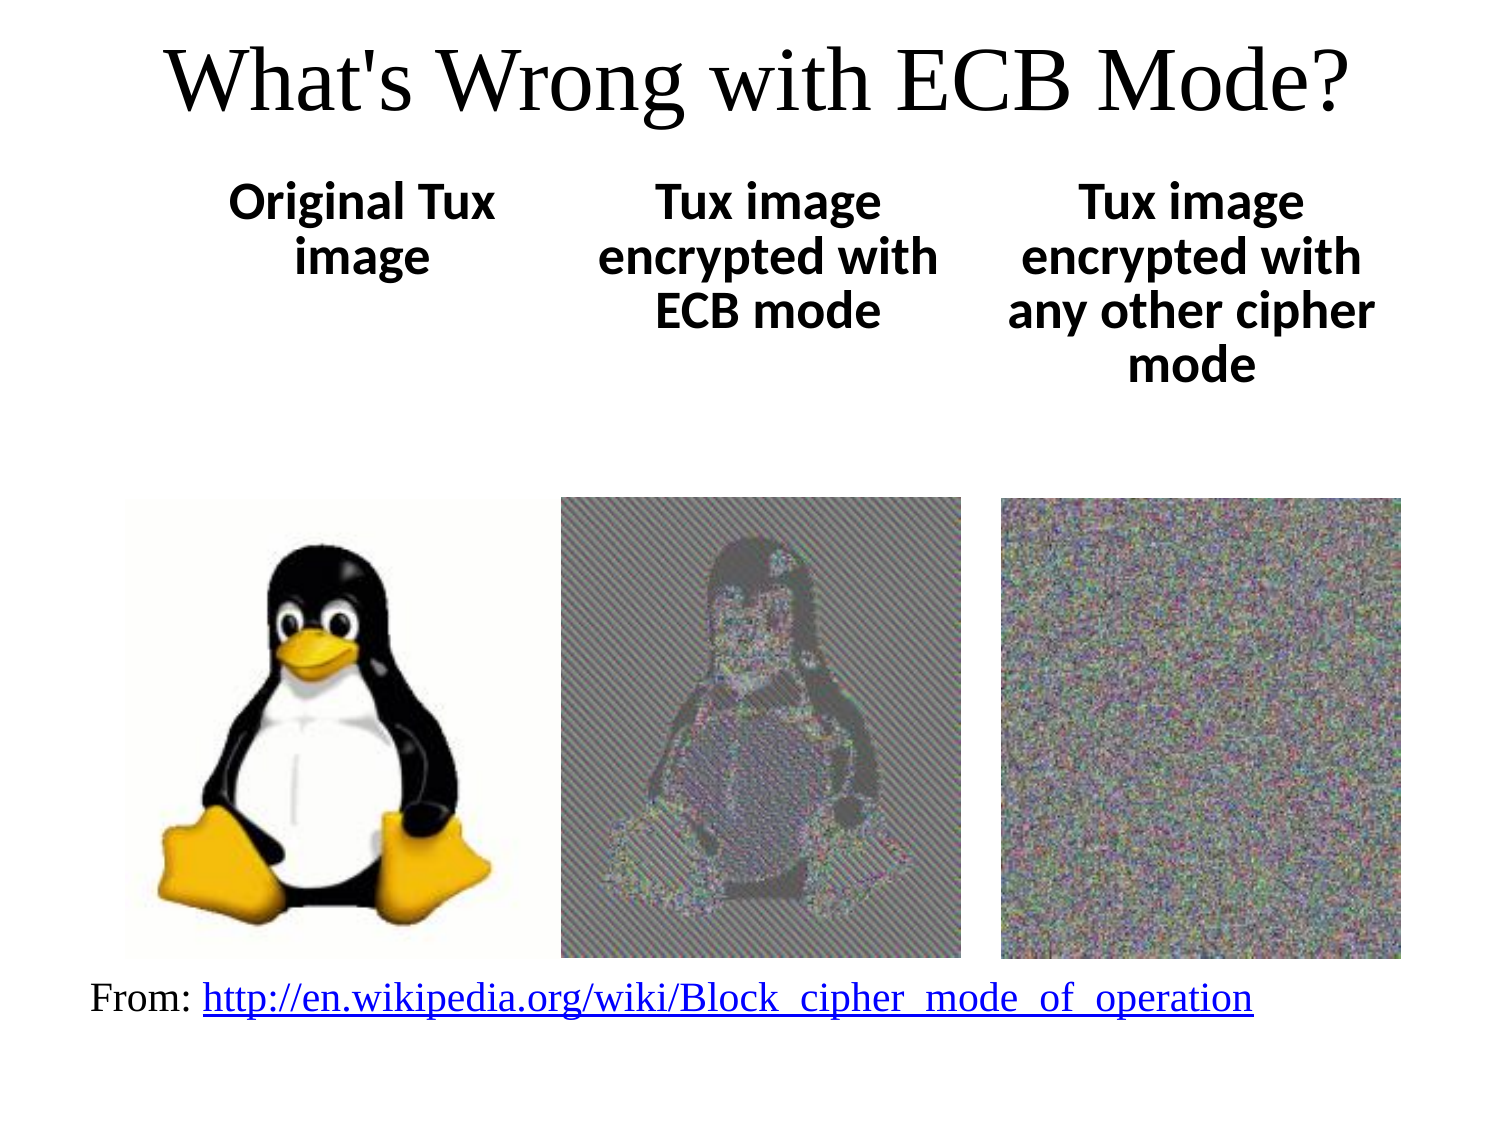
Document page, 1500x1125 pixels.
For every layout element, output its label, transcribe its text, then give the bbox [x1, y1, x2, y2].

table_header Original Tux image [175, 172, 550, 499]
text_box What's Wrong with ECB Mode? [120, 0, 1397, 163]
picture [1001, 498, 1401, 959]
picture [125, 497, 961, 960]
text_box From: http://en.wikipedia.org/wiki/Block_cipher_mode_of_operation [75, 962, 1438, 1098]
table_header Tux image encrypted with ECB mode [550, 172, 987, 607]
table_header Tux image encrypted with any other cipher mode [987, 172, 1396, 607]
